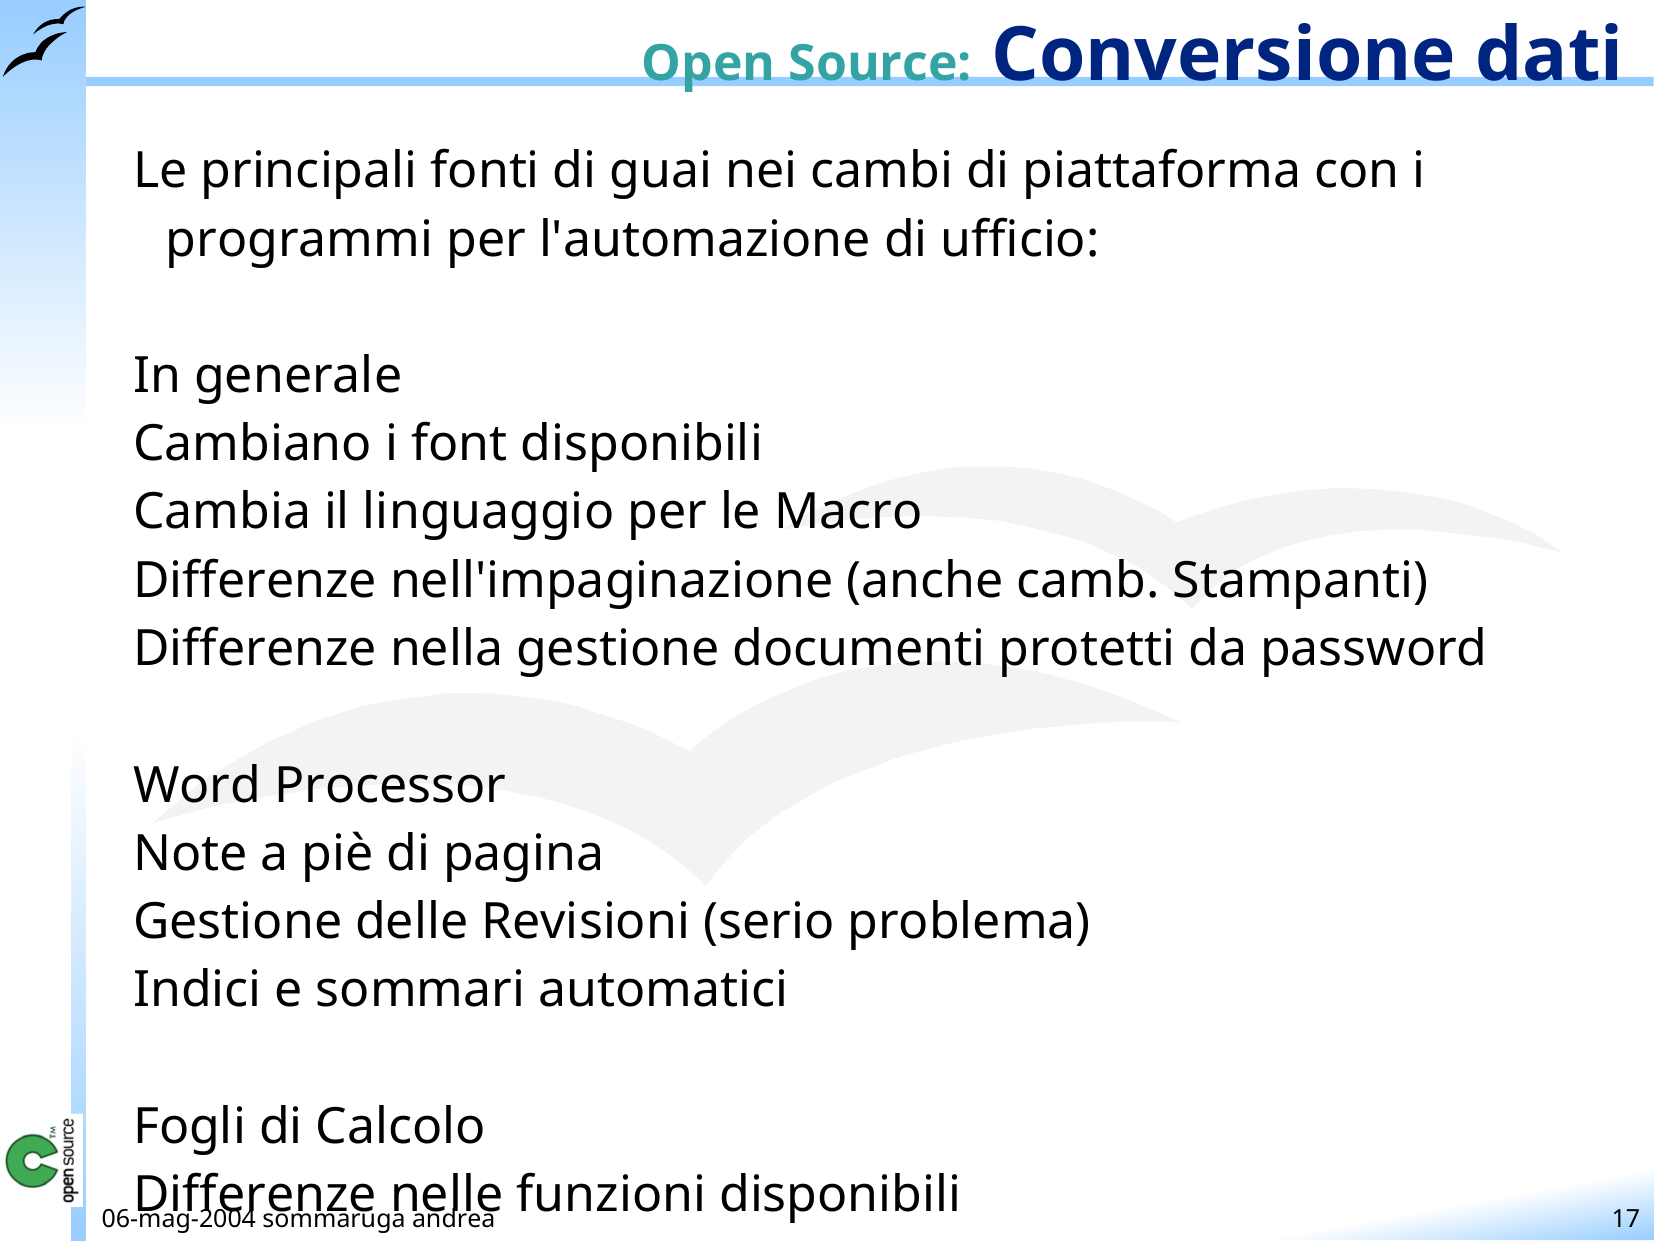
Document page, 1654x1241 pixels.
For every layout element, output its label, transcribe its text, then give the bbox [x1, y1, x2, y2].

title Open Source: Conversione dati [85, 0, 1654, 104]
picture [1, 1115, 83, 1207]
list Le principali fonti di guai nei cambi di piattaforma con i programmi per l'automazione di ufficio: In generale Cambiano i font disponibili Cambia il linguaggio per le Macro Differenze nell'impaginazione (anche camb. Stampanti) Differenze nella gestione documenti protetti da password Word Processor Note a piè di pagina Gestione delle Revisioni (serio problema) Indici e sommari automatici Fogli di Calcolo Differenze nelle funzioni disponibili Differenze nelle gestioni della grafica [85, 134, 1628, 1163]
